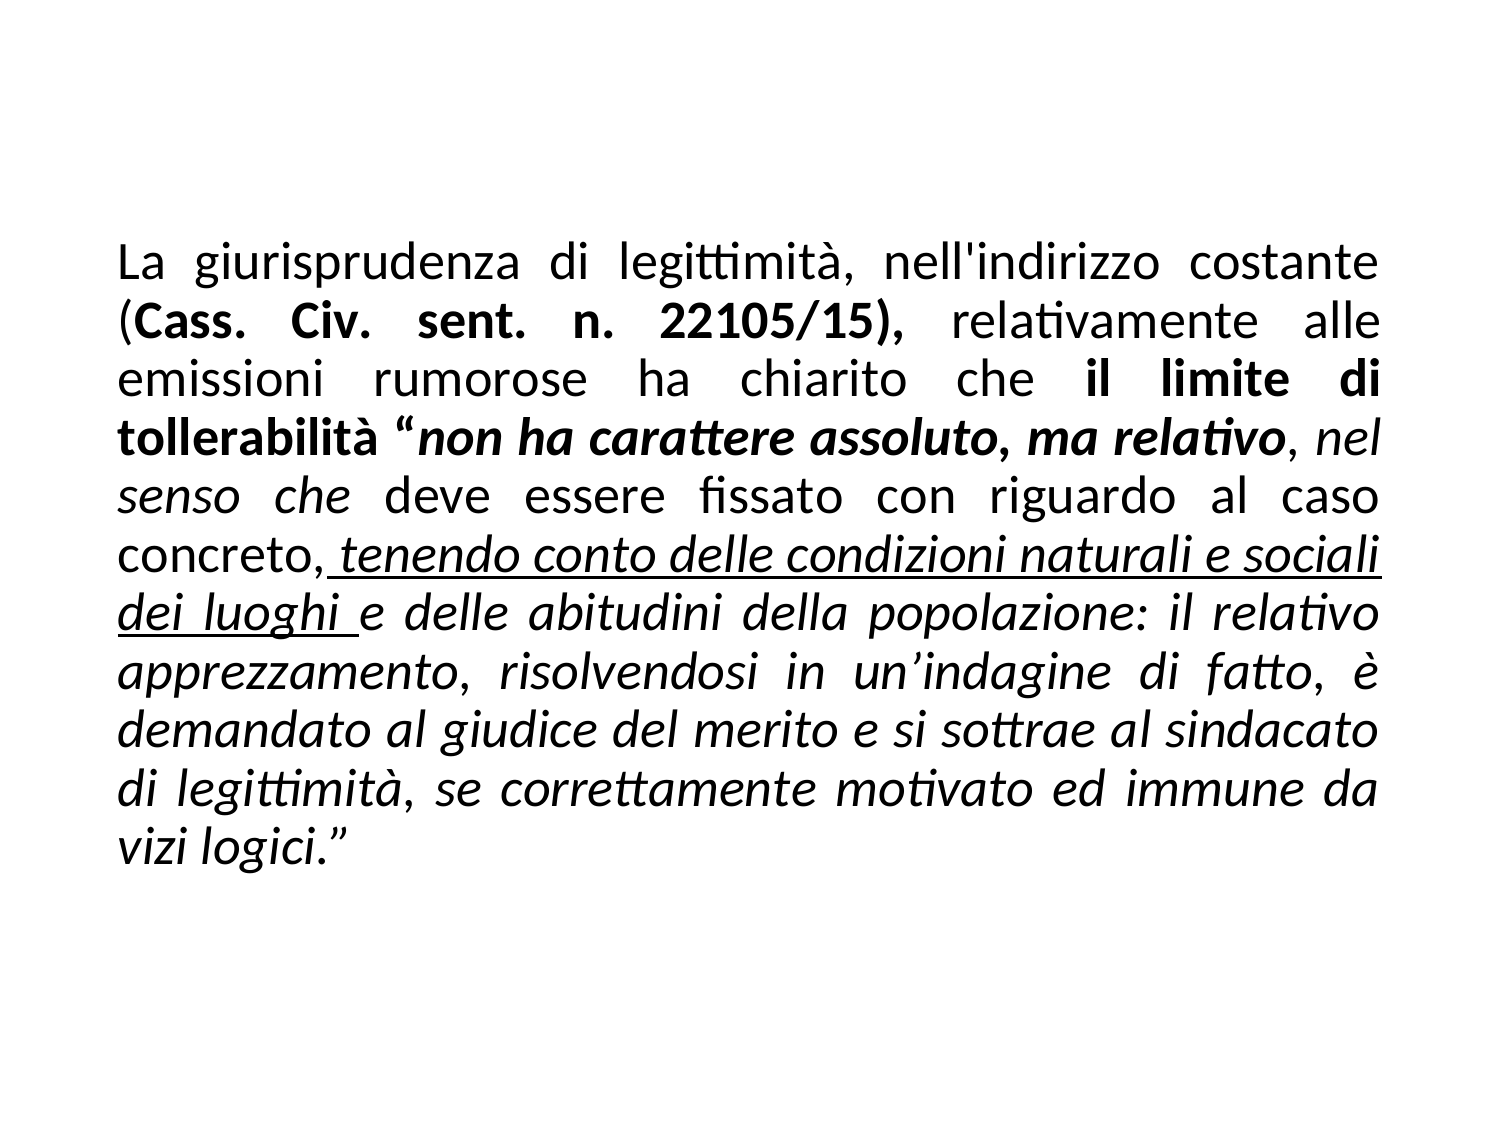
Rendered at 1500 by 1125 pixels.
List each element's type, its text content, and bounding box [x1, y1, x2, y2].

list La giurisprudenza di legittimità, nell'indirizzo costante (Cass. Civ. sent. n. 22105/15), relativamente alle emissioni rumorose ha chiarito che il limite di tollerabilità “non ha carattere assoluto, ma relativo, nel senso che deve essere fissato con riguardo al caso concreto, tenendo conto delle condizioni naturali e sociali dei luoghi e delle abitudini della popolazione: il relativo apprezzamento, risolvendosi in un’indagine di fatto, è demandato al giudice del merito e si sottrae al sindacato di legittimità, se correttamente motivato ed immune da vizi logici.” [103, 70, 1397, 1014]
